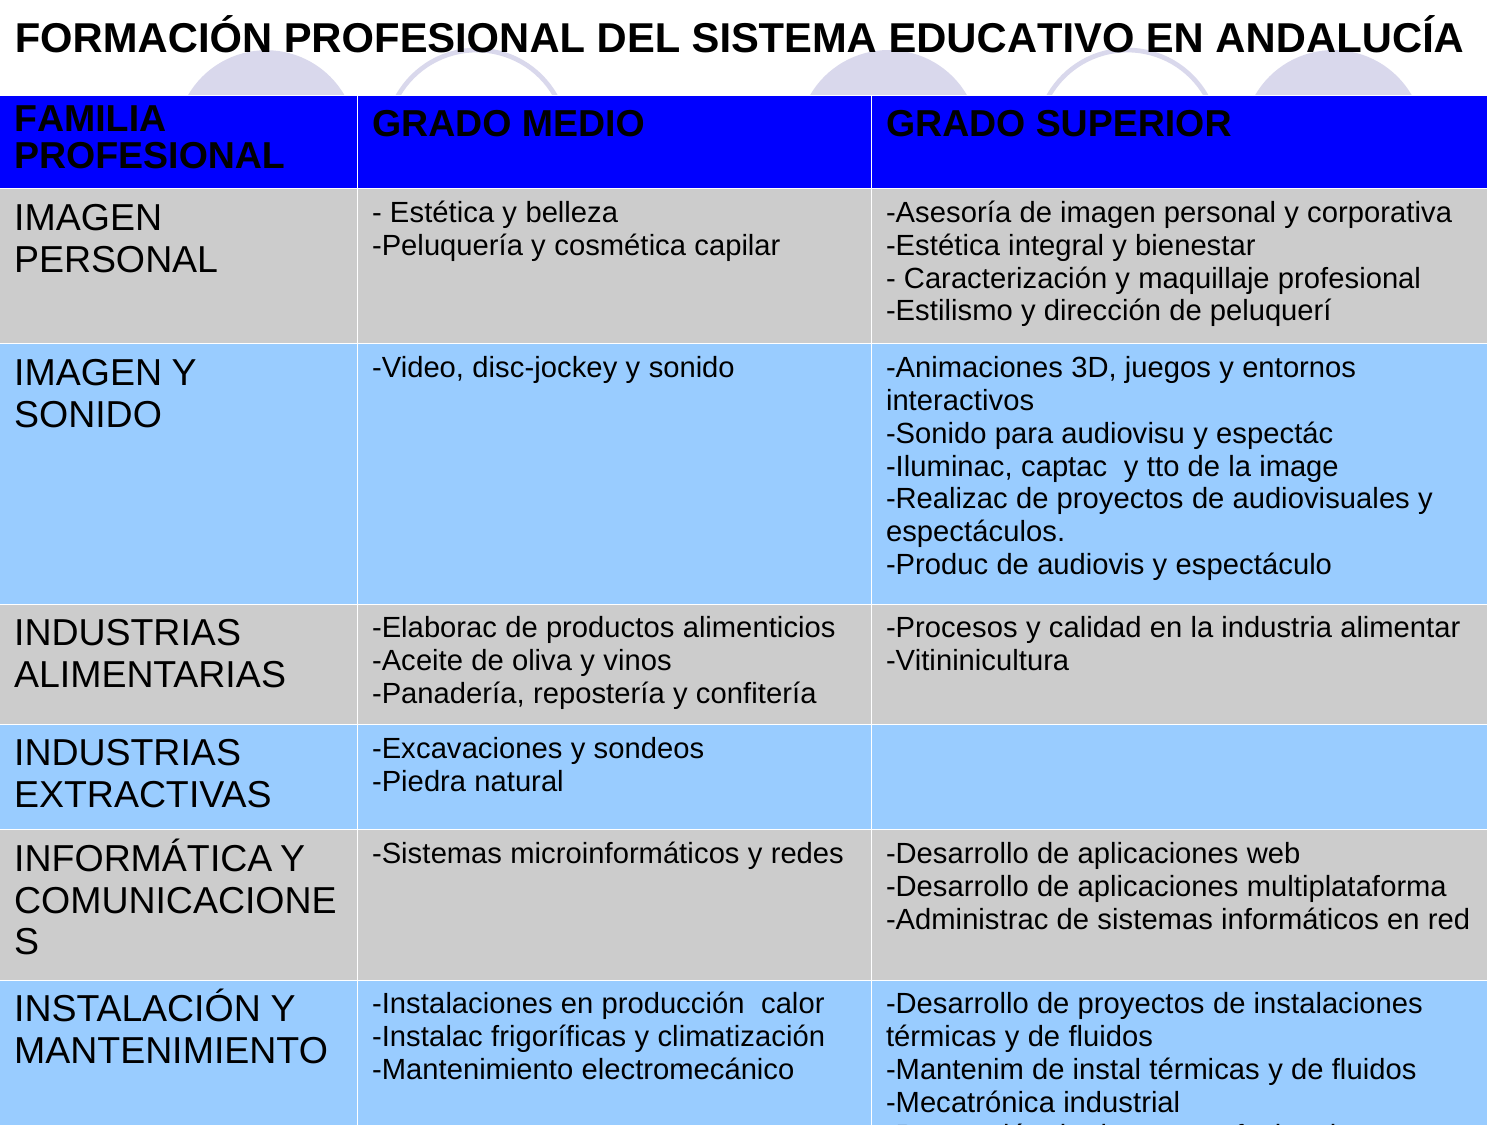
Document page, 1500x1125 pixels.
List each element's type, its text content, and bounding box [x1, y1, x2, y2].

table_cell -Excavaciones y sondeos -Piedra natural [358, 725, 871, 829]
table_cell -Asesoría de imagen personal y corporativa -Estética integral y bienestar - Caracterización y maquillaje profesional -Estilismo y dirección de peluquerí [872, 189, 1487, 343]
table_cell - Estética y belleza -Peluquería y cosmética capilar [358, 189, 871, 343]
table_cell IMAGEN Y SONIDO [0, 344, 357, 604]
table_cell [872, 725, 1487, 829]
table_cell -Procesos y calidad en la industria alimentar -Vitininicultura [872, 605, 1487, 724]
table_cell -Desarrollo de proyectos de instalaciones térmicas y de fluidos -Mantenim de instal térmicas y de fluidos -Mecatrónica industrial -Prevención de riesgos profesionales. [872, 981, 1487, 1125]
table_cell IMAGEN PERSONAL [0, 189, 357, 343]
table_header GRADO SUPERIOR [872, 96, 1487, 188]
table_cell INFORMÁTICA Y COMUNICACIONES [0, 830, 357, 980]
table_cell -Elaborac de productos alimenticios -Aceite de oliva y vinos -Panadería, repostería y confitería [358, 605, 871, 724]
table_cell INDUSTRIAS EXTRACTIVAS [0, 725, 357, 829]
table_cell -Video, disc-jockey y sonido [358, 344, 871, 604]
table_header FAMILIA PROFESIONAL [0, 96, 357, 188]
table_cell -Sistemas microinformáticos y redes [358, 830, 871, 980]
table_cell -Instalaciones en producción calor -Instalac frigoríficas y climatización -Mantenimiento electromecánico [358, 981, 871, 1125]
table_cell -Desarrollo de aplicaciones web -Desarrollo de aplicaciones multiplataforma -Administrac de sistemas informáticos en red [872, 830, 1487, 980]
title FORMACIÓN PROFESIONAL DEL SISTEMA EDUCATIVO EN ANDALUCÍA [0, 0, 1489, 95]
table_cell INSTALACIÓN Y MANTENIMIENTO [0, 981, 357, 1125]
table_cell INDUSTRIAS ALIMENTARIAS [0, 605, 357, 724]
table_cell -Animaciones 3D, juegos y entornos interactivos -Sonido para audiovisu y espectác -Iluminac, captac y tto de la image -Realizac de proyectos de audiovisuales y espectáculos. -Produc de audiovis y espectáculo [872, 344, 1487, 604]
table_header GRADO MEDIO [358, 96, 871, 188]
